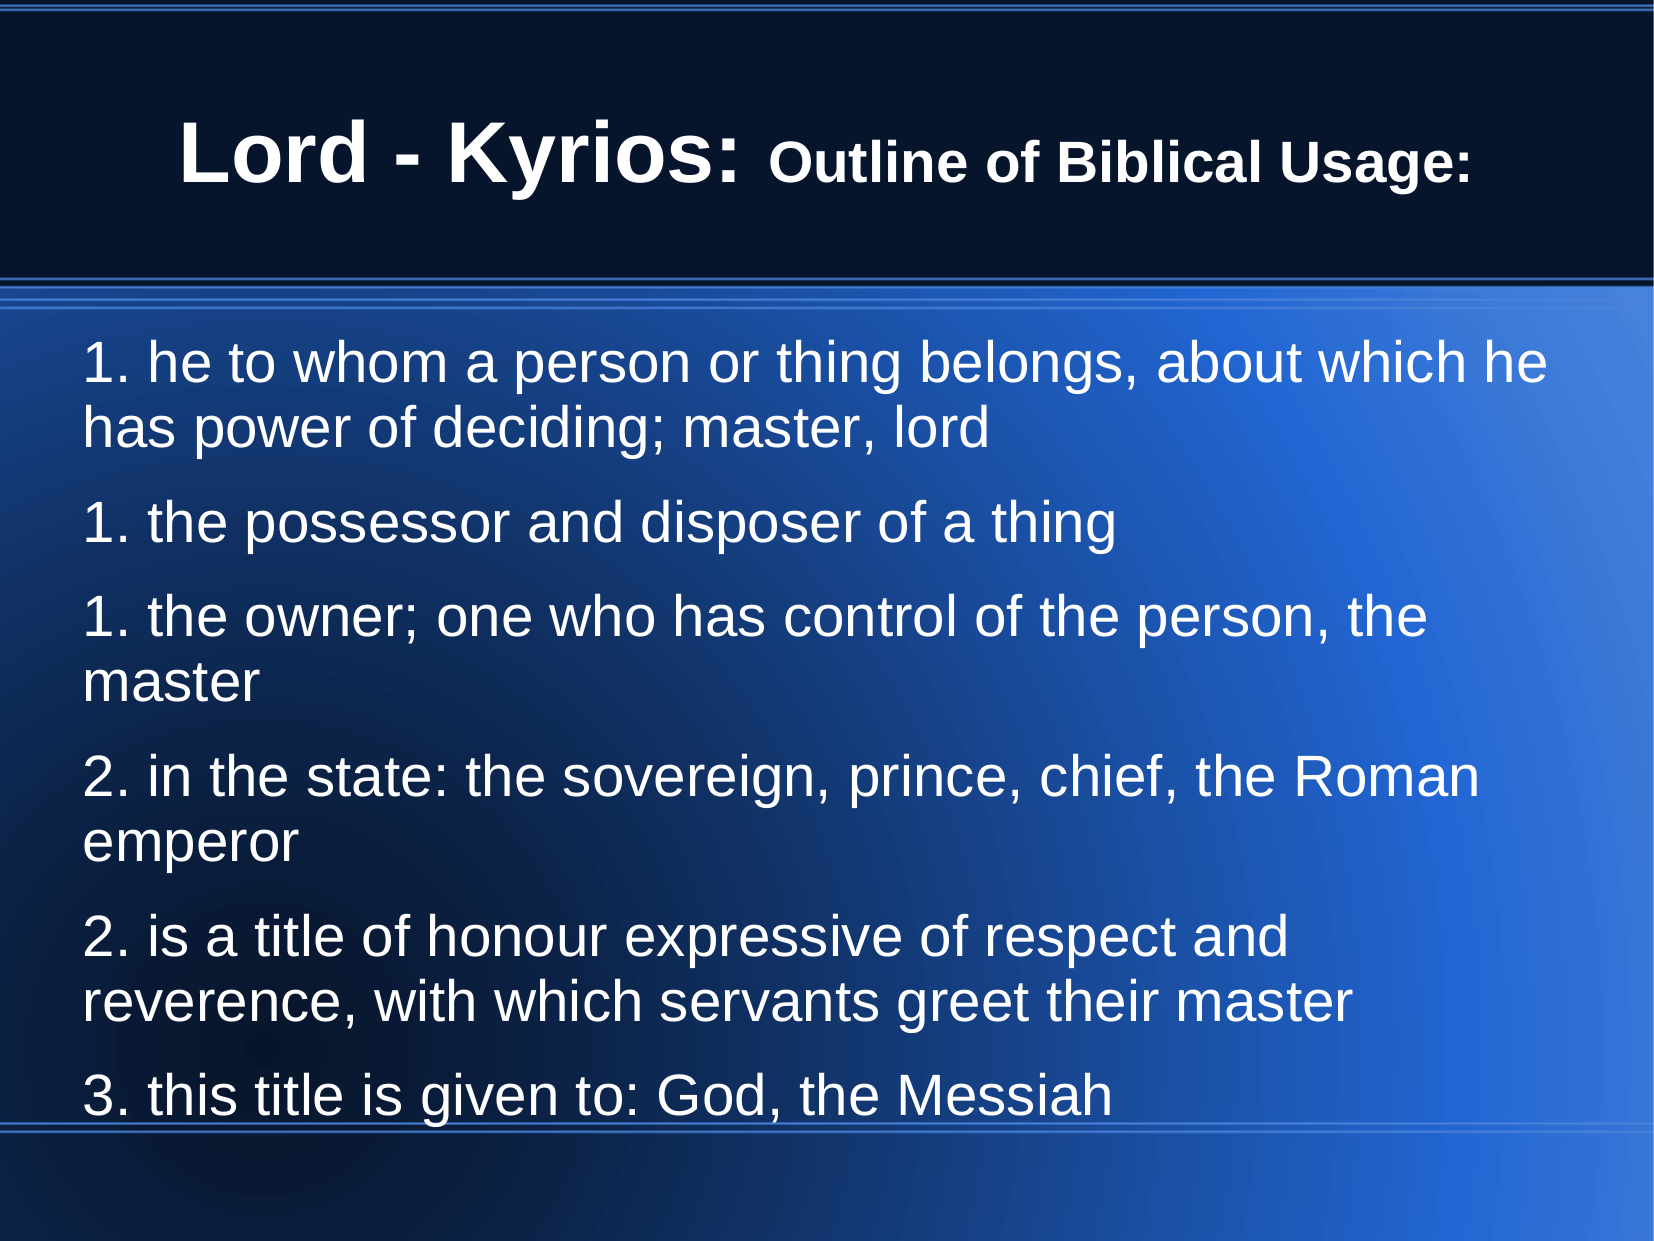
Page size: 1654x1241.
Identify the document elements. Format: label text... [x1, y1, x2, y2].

list 1. he to whom a person or thing belongs, about which he has power of deciding; master, lord 1. the possessor and disposer of a thing 1. the owner; one who has control of the person, the master 2. in the state: the sovereign, prince, chief, the Roman emperor 2. is a title of honour expressive of respect and reverence, with which servants greet their master 3. this title is given to: God, the Messiah [82, 330, 1571, 1241]
picture [0, 0, 1654, 1241]
title Lord - Kyrios: Outline of Biblical Usage: [82, 49, 1571, 257]
